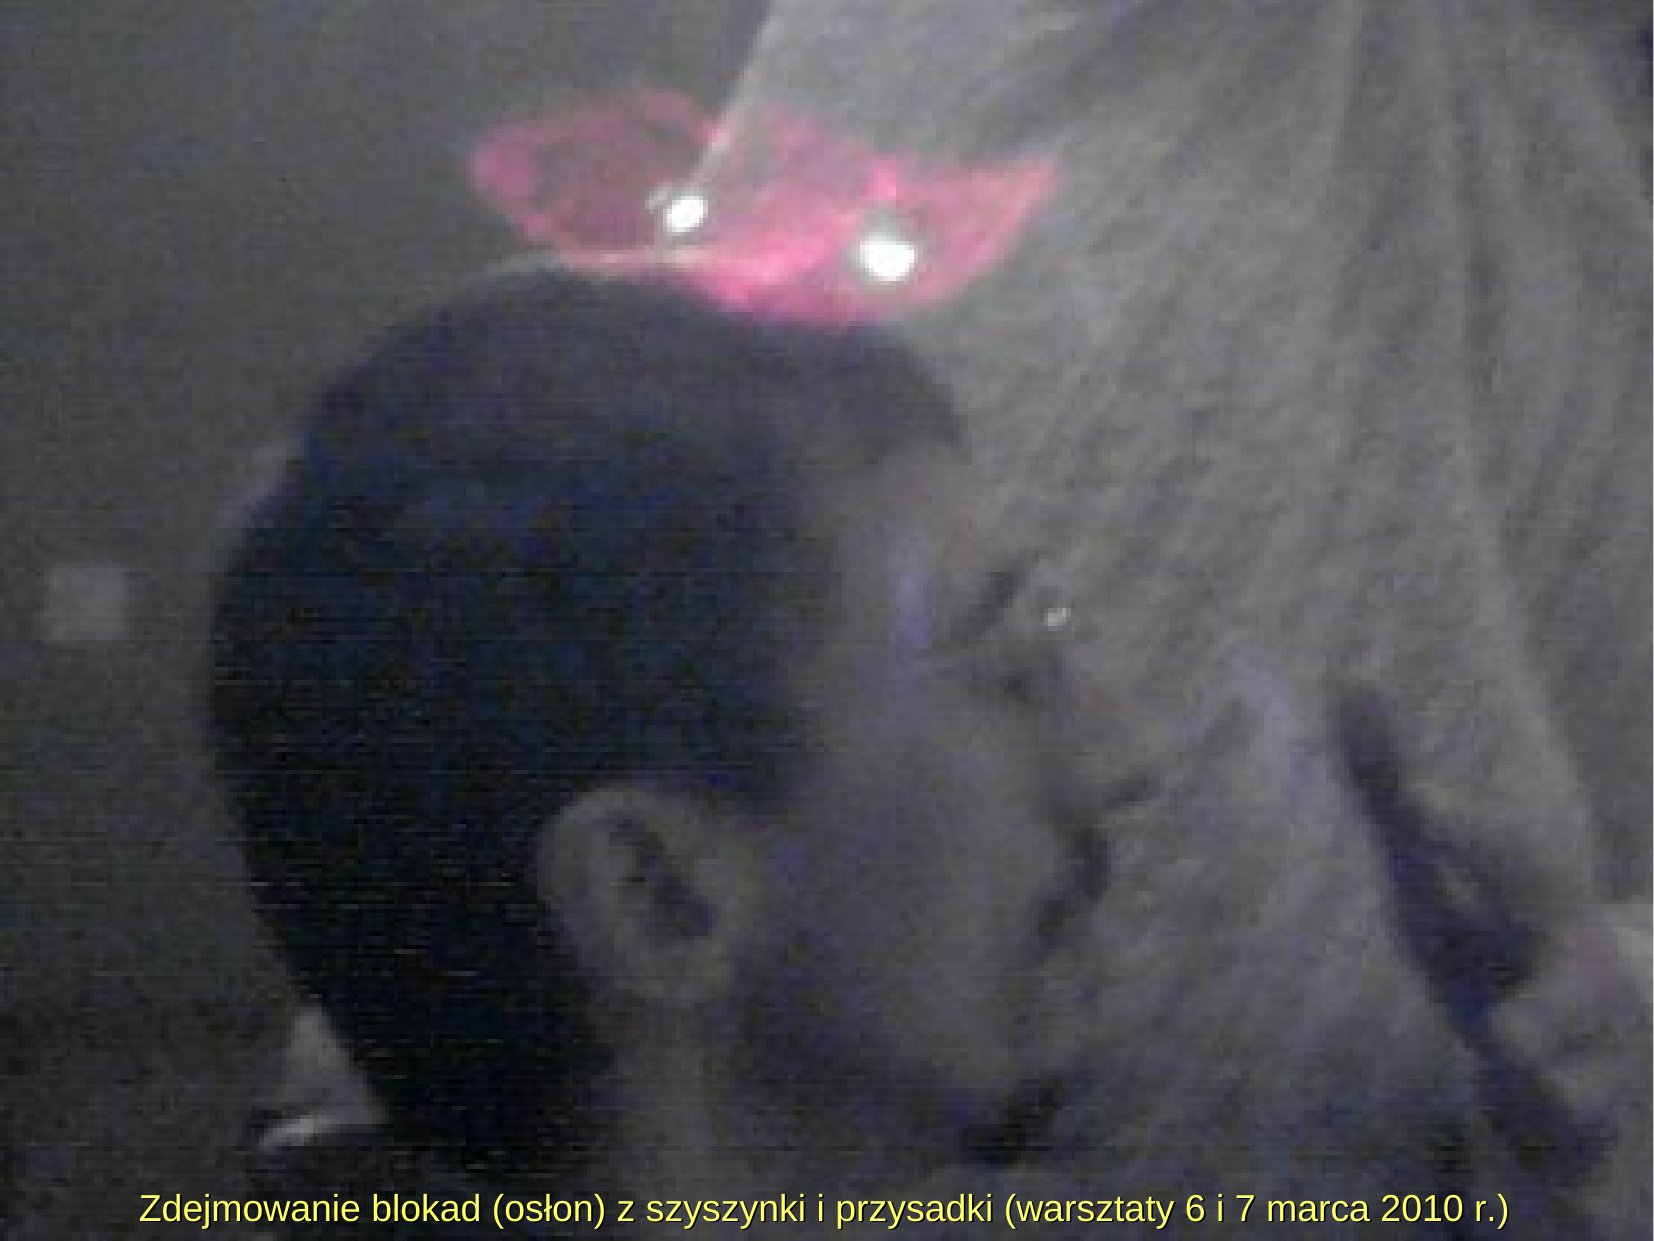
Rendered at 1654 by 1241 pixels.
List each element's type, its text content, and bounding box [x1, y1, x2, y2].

text_box Zdejmowanie blokad (osłon) z szyszynki i przysadki (warsztaty 6 i 7 marca 2010 r.) [132, 1181, 1517, 1235]
picture [0, 0, 1654, 1241]
